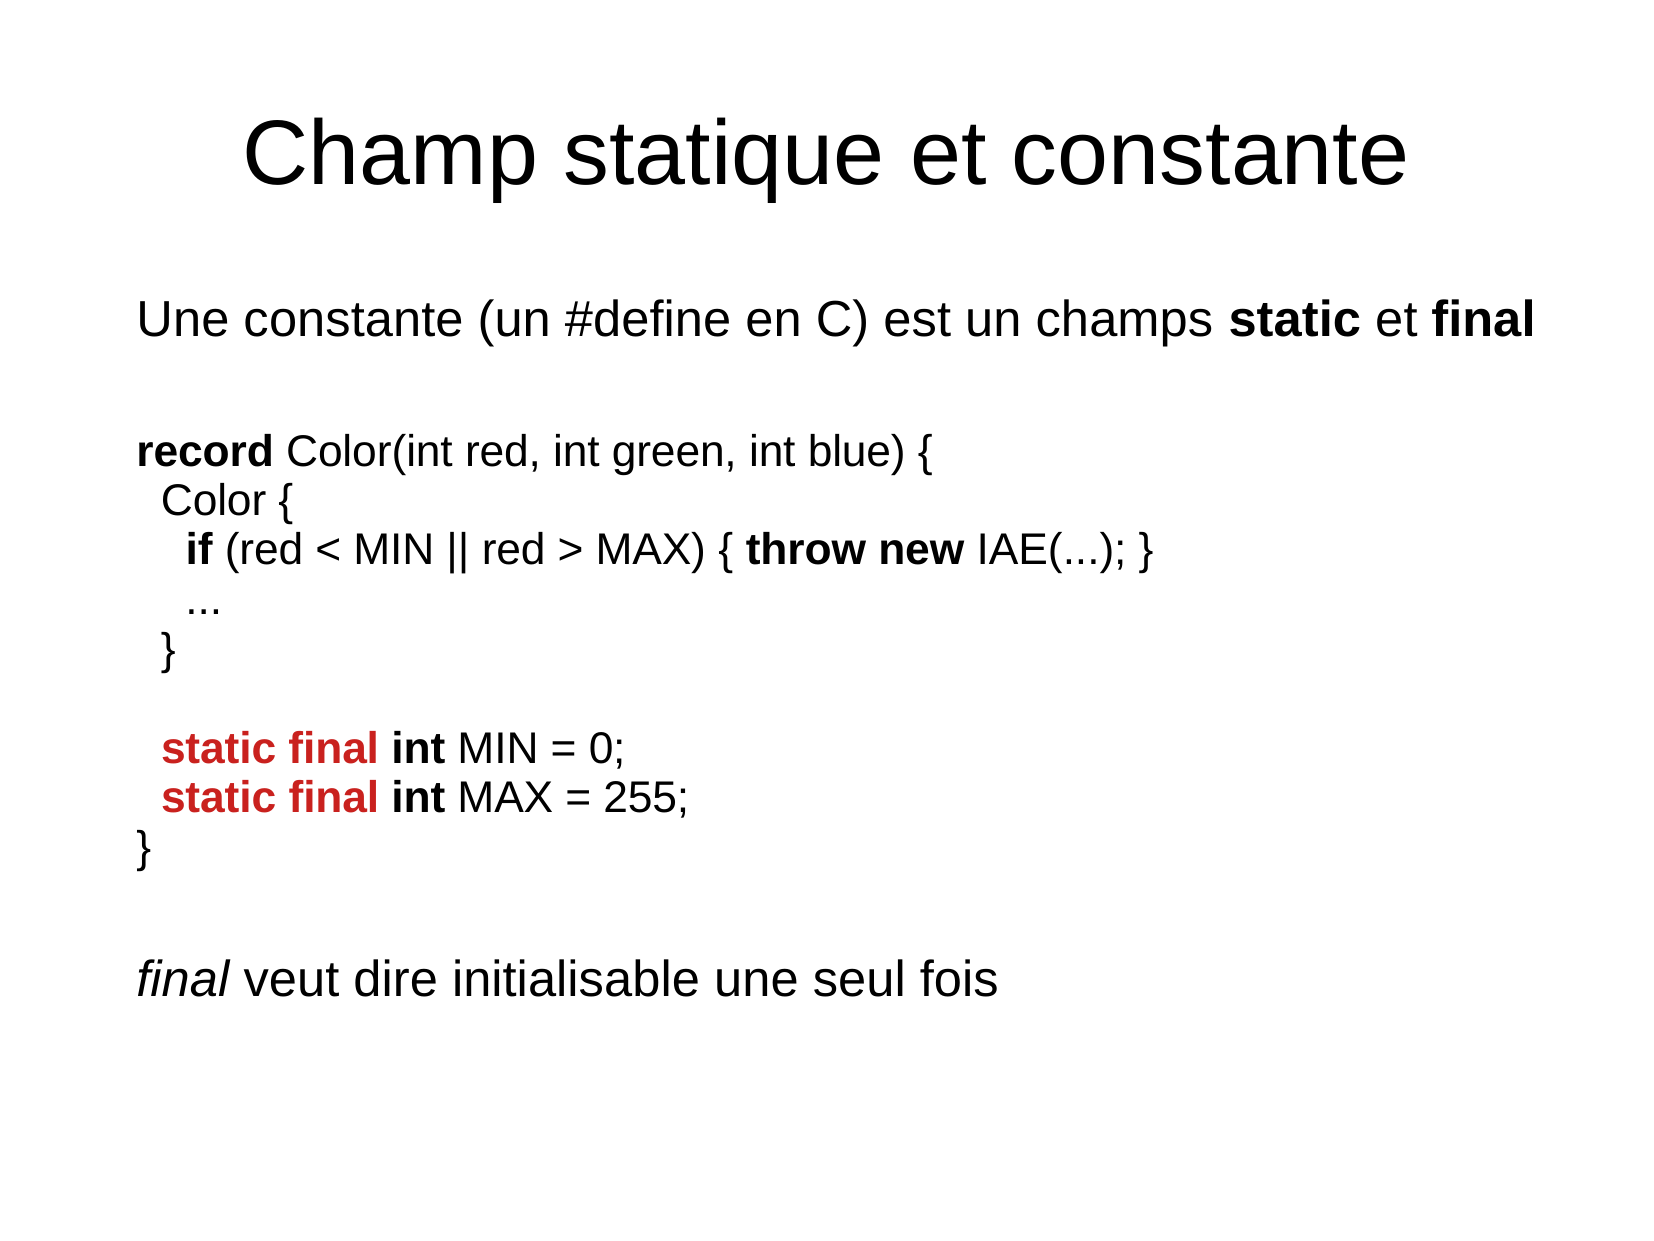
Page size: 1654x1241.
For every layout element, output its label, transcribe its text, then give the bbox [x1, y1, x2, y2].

list Une constante (un #define en C) est un champs static et final record Color(int red, int green, int blue) { Color { if (red < MIN || red > MAX) { throw new IAE(...); } ... } static final int MIN = 0; static final int MAX = 255; } final veut dire initialisable une seul fois [82, 290, 1571, 1010]
title Champ statique et constante [82, 49, 1571, 257]
